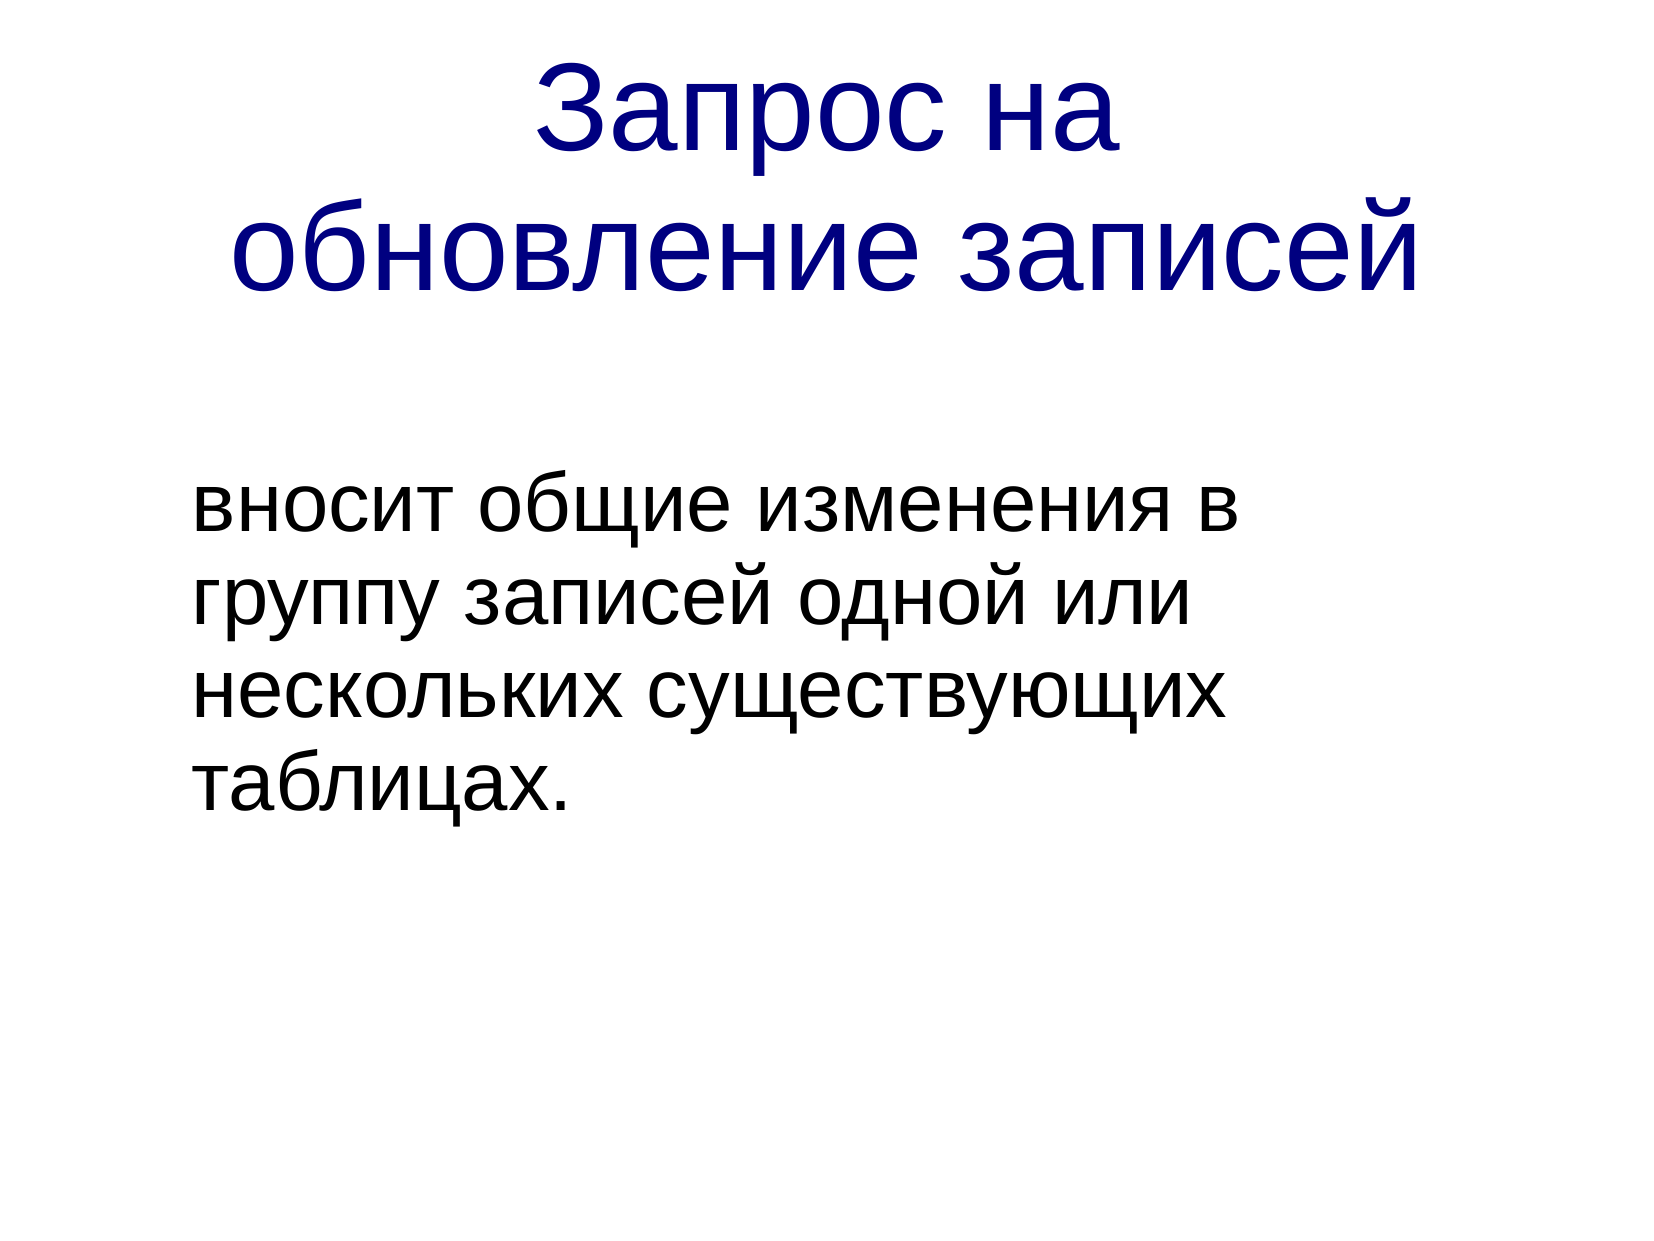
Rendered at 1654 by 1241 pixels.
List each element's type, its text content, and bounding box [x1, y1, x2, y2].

text_box Запрос на обновление записей вносит общие изменения в группу записей одной или нескольких существующих таблицах. [177, 29, 1477, 836]
